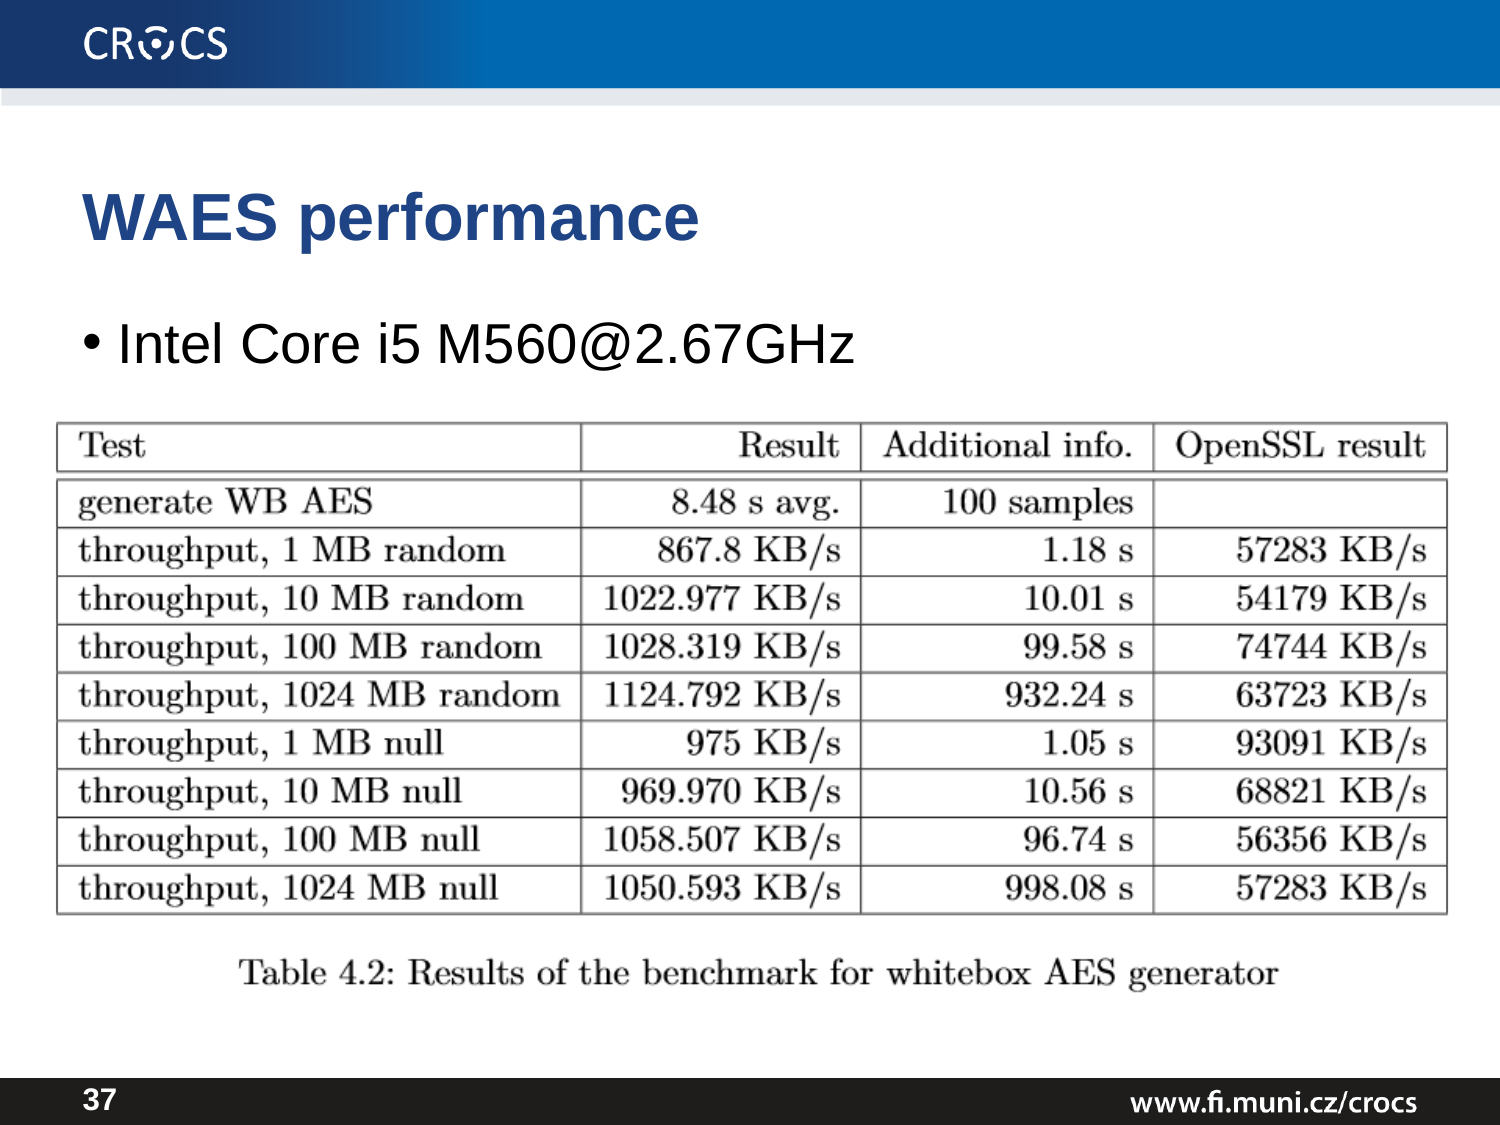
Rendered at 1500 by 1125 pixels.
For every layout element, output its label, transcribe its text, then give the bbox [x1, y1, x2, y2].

text_box <number> [82, 1078, 148, 1125]
text_box WAES performance [82, 148, 1433, 279]
picture [0, 0, 1500, 1125]
text_box Intel Core i5 M560@2.67GHz [82, 307, 1433, 408]
